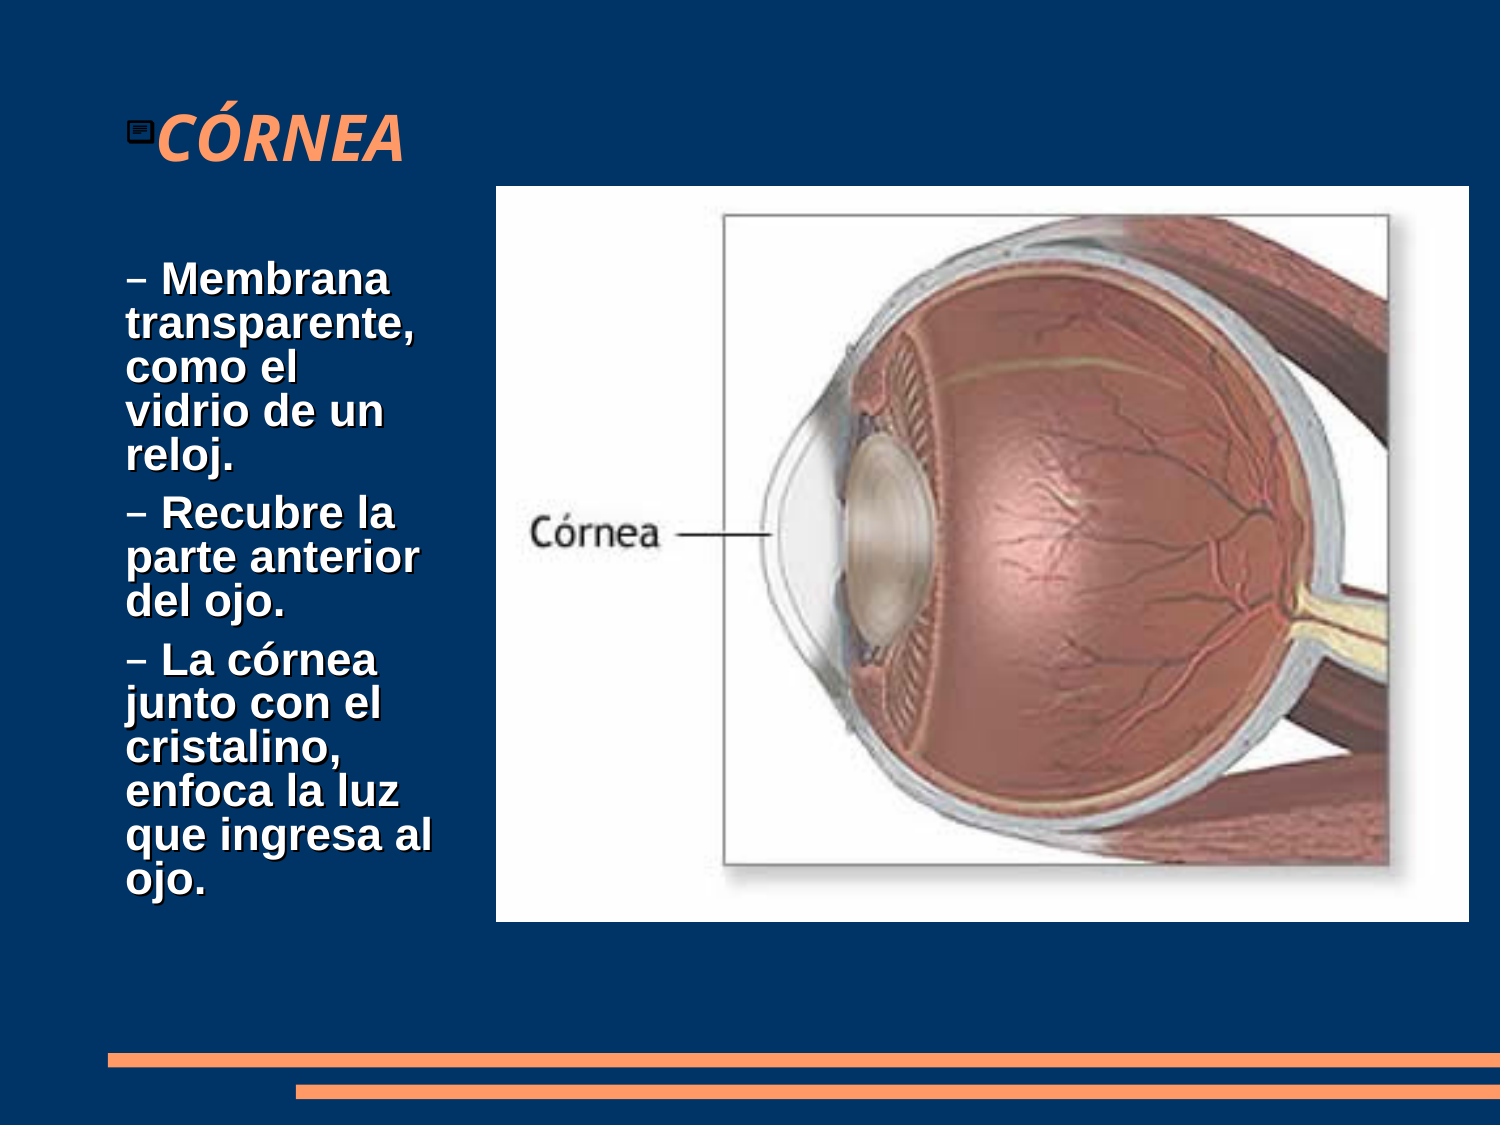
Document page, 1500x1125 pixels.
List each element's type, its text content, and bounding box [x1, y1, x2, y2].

text_box Membrana transparente, como el vidrio de un reloj. Recubre la parte anterior del ojo. La córnea junto con el cristalino, enfoca la luz que ingresa al ojo. [35, 251, 449, 912]
title CÓRNEA [110, 41, 1392, 230]
picture [496, 186, 1469, 922]
